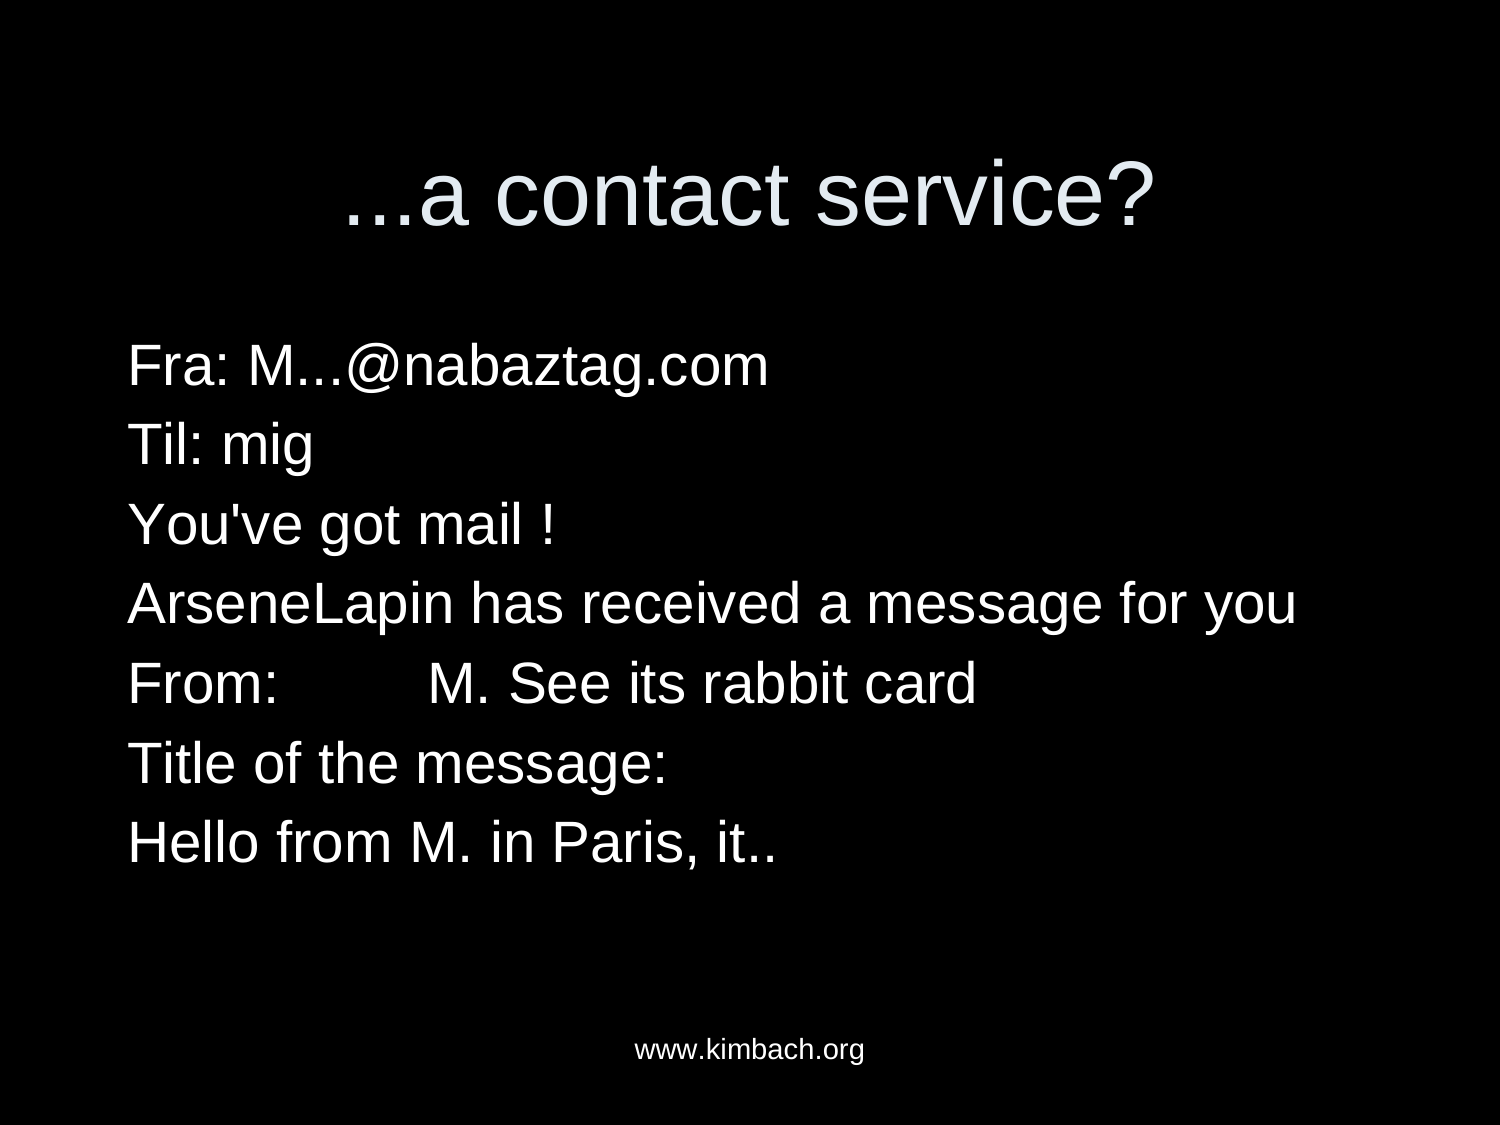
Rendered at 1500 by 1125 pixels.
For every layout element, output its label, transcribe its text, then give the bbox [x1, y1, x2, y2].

title ...a contact service? [112, 99, 1388, 288]
list Fra: M...@nabaztag.com Til: mig You've got mail ! ArseneLapin has received a message for you From: M. See its rabbit card Title of the message: Hello from M. in Paris, it.. [112, 324, 1388, 1001]
